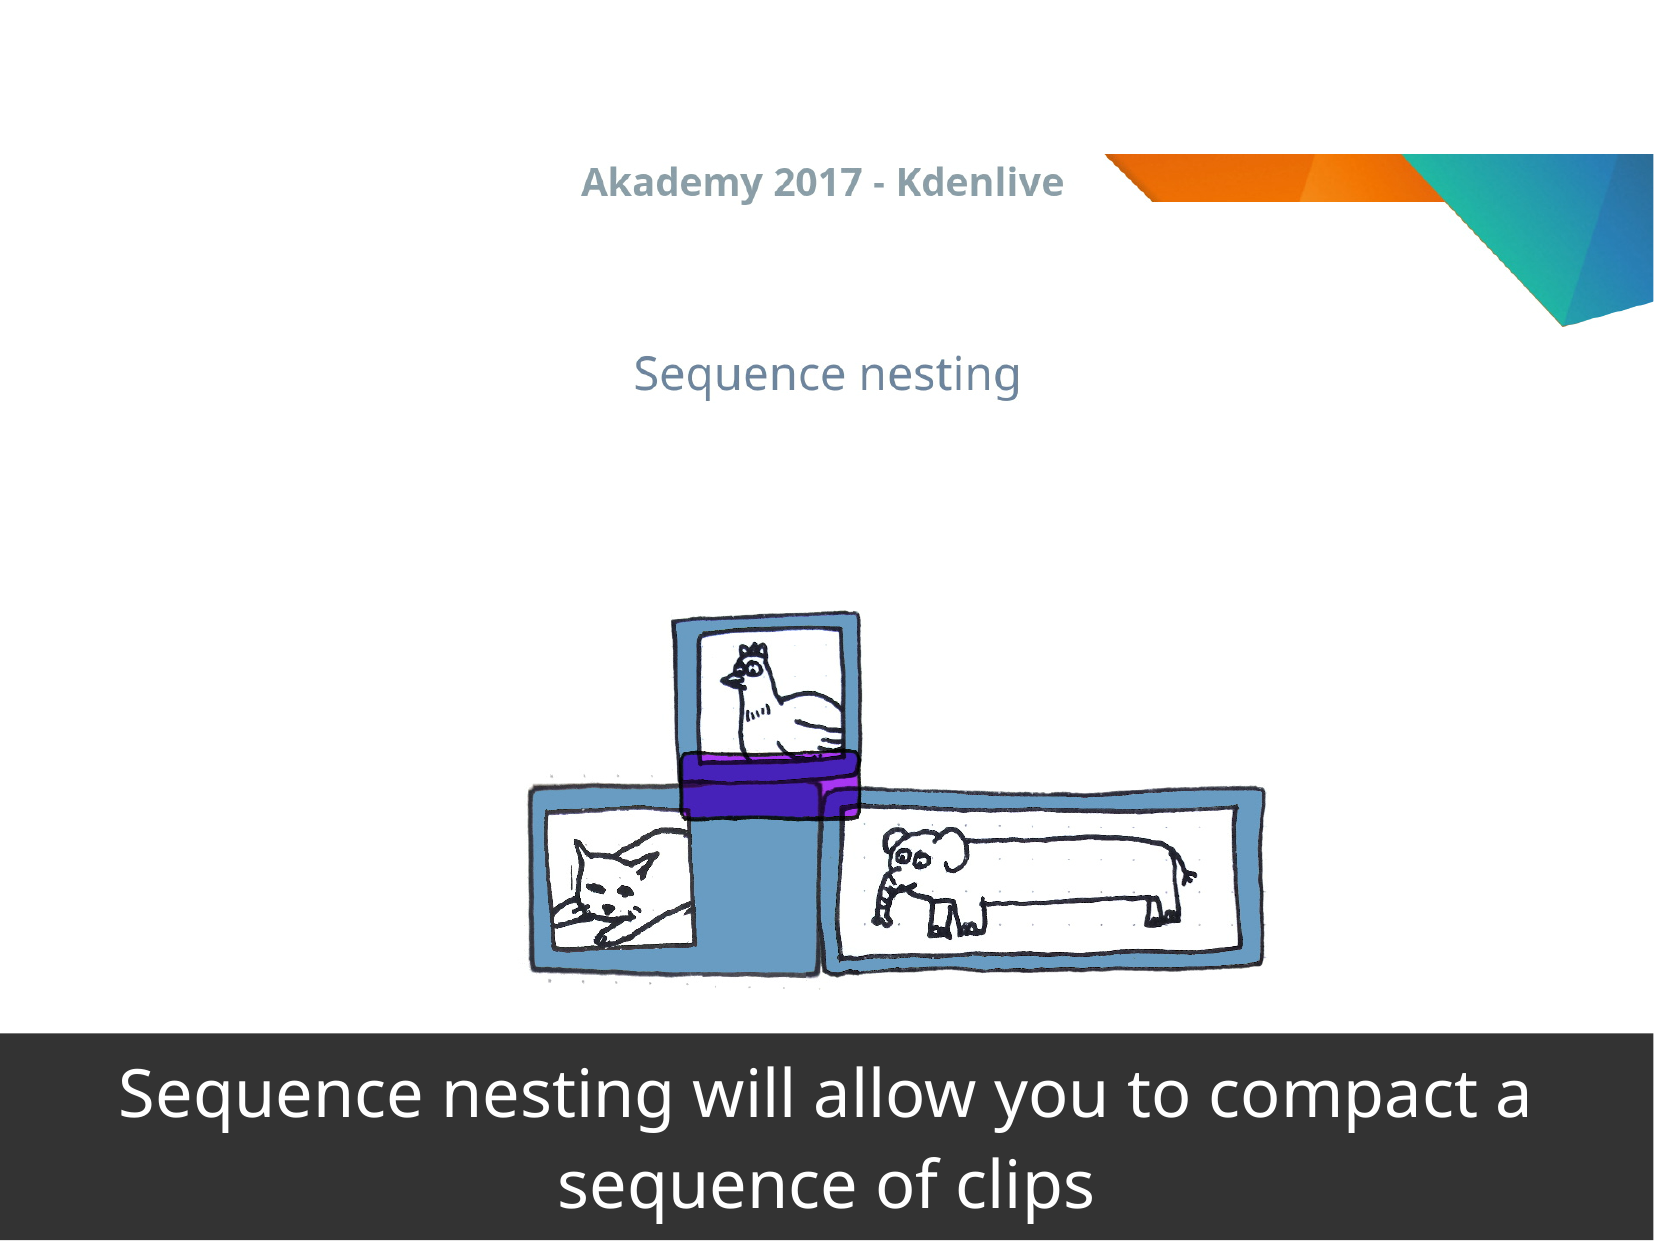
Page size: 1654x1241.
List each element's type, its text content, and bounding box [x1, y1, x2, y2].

title Sequence nesting will allow you to compact a sequence of clips [0, 1033, 1654, 1241]
picture [0, 154, 1654, 1033]
